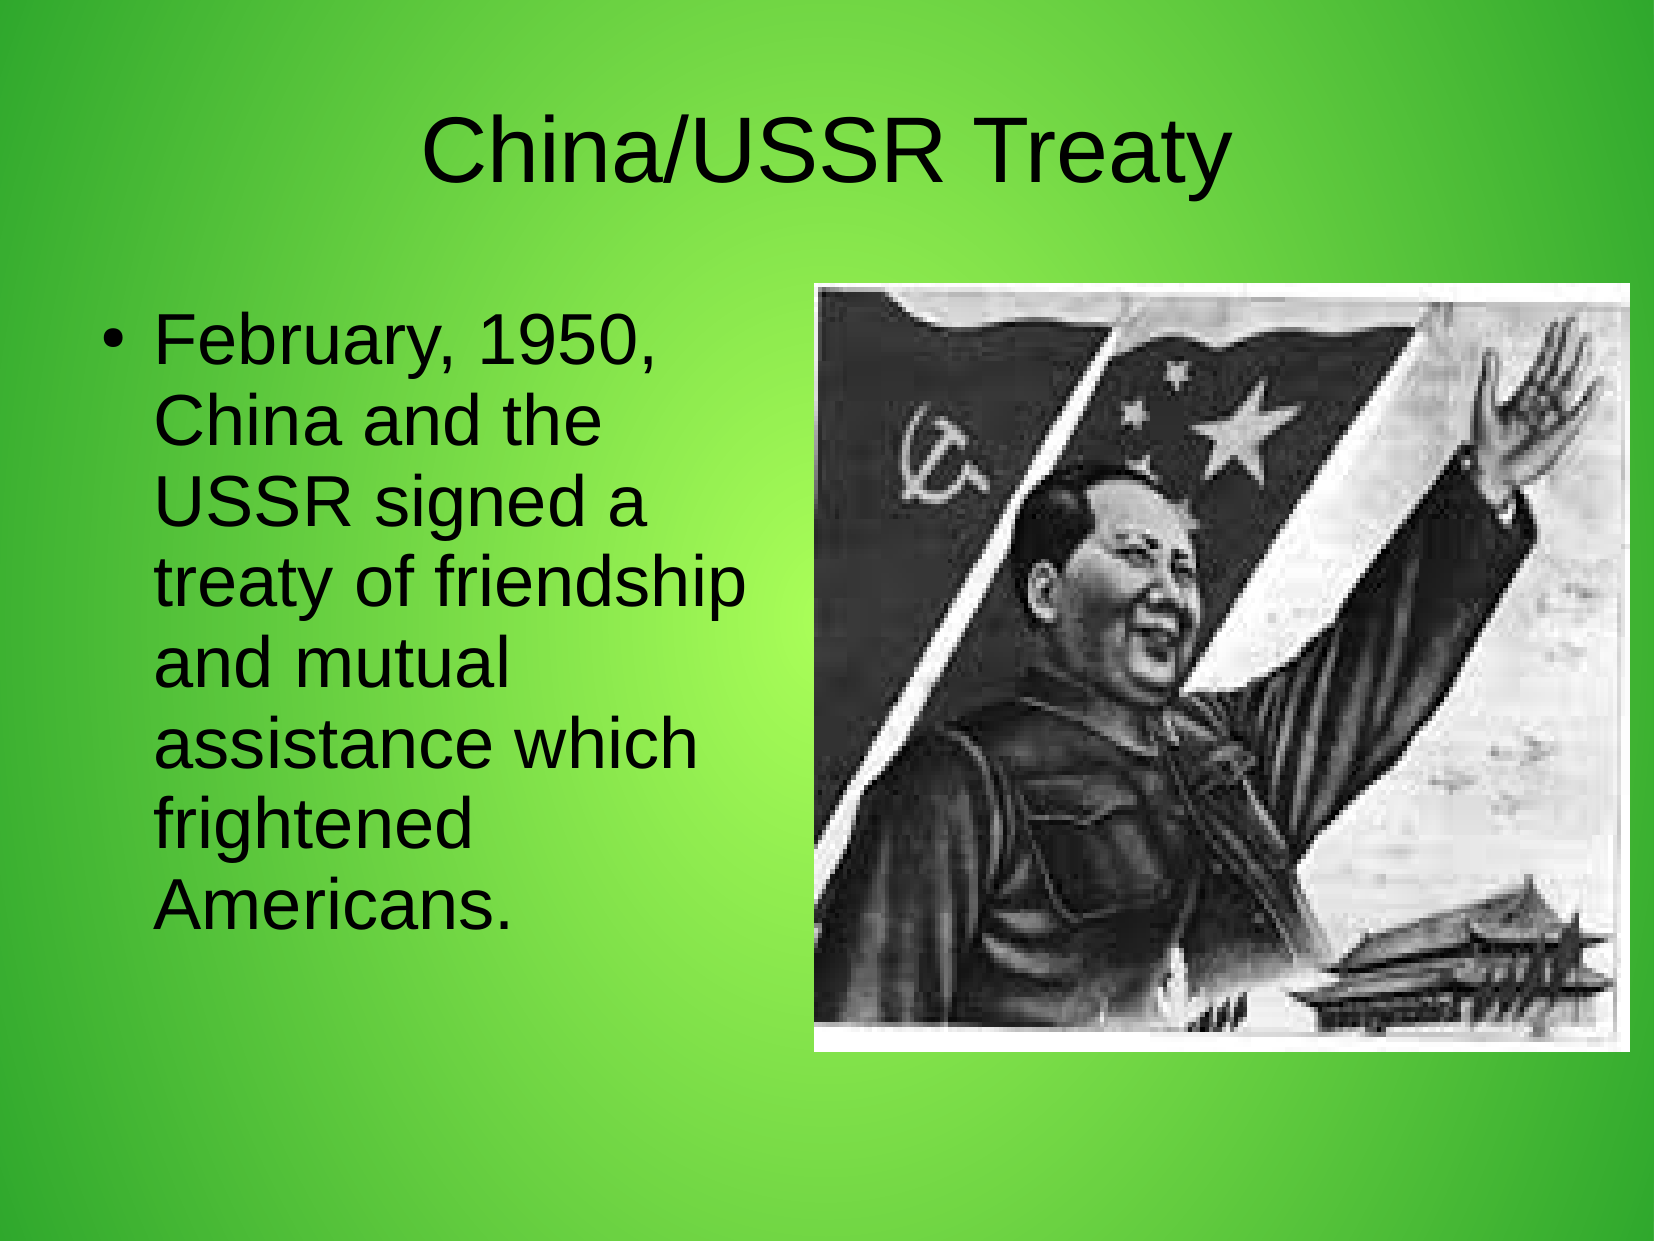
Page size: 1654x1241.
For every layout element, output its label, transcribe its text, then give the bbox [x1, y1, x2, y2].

list February, 1950, China and the USSR signed a treaty of friendship and mutual assistance which frightened Americans. [82, 299, 809, 1019]
title China/USSR Treaty [82, 47, 1571, 252]
picture [814, 283, 1630, 1052]
